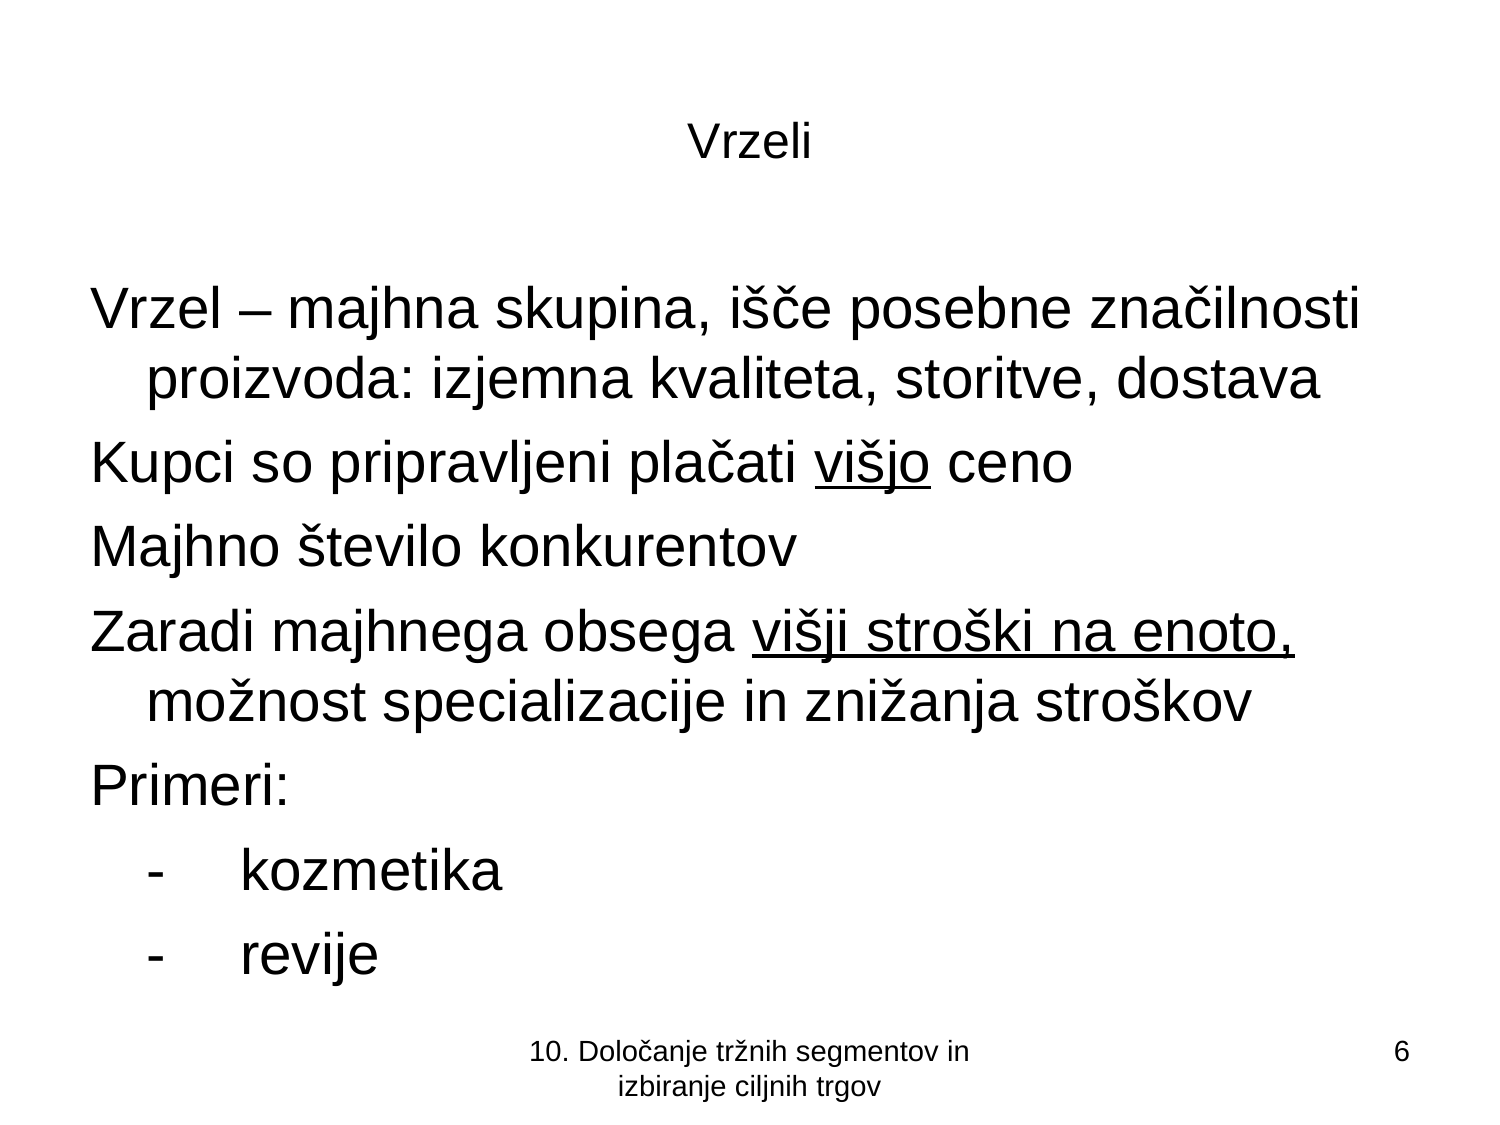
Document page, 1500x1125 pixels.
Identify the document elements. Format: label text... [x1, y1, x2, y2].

text_box 10. Določanje tržnih segmentov in izbiranje ciljnih trgov [512, 1024, 988, 1103]
title Vrzeli [75, 45, 1426, 233]
list Vrzel – majhna skupina, išče posebne značilnosti proizvoda: izjemna kvaliteta, storitve, dostava Kupci so pripravljeni plačati višjo ceno Majhno število konkurentov Zaradi majhnega obsega višji stroški na enoto, možnost specializacije in znižanja stroškov Primeri: - kozmetika - revije [75, 262, 1426, 1006]
text_box <number> [1074, 1024, 1426, 1103]
